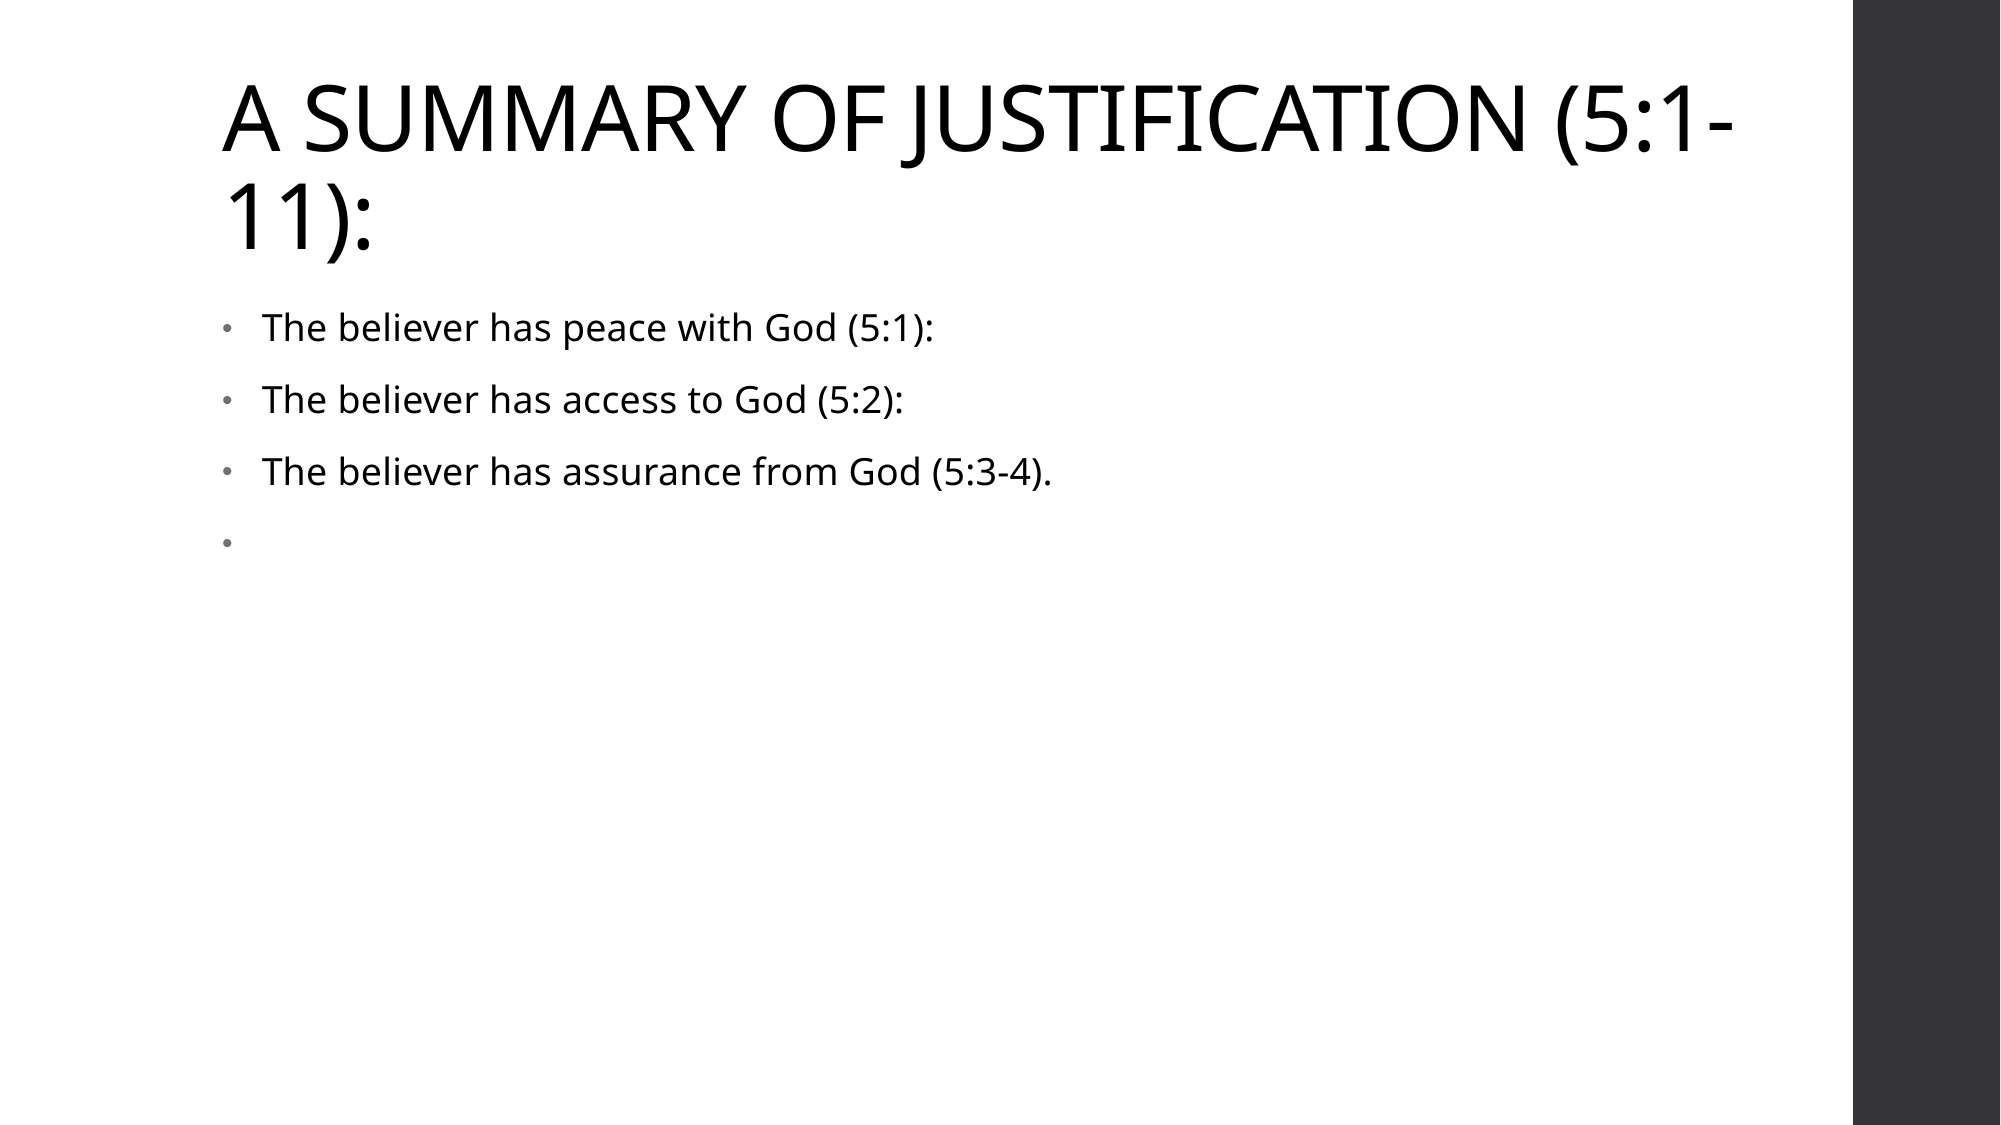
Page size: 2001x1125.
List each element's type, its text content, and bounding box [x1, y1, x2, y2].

list The believer has peace with God (5:1): The believer has access to God (5:2): The believer has assurance from God (5:3-4). [206, 299, 1617, 1014]
title A SUMMARY OF JUSTIFICATION (5:1-11): [206, 60, 1797, 278]
